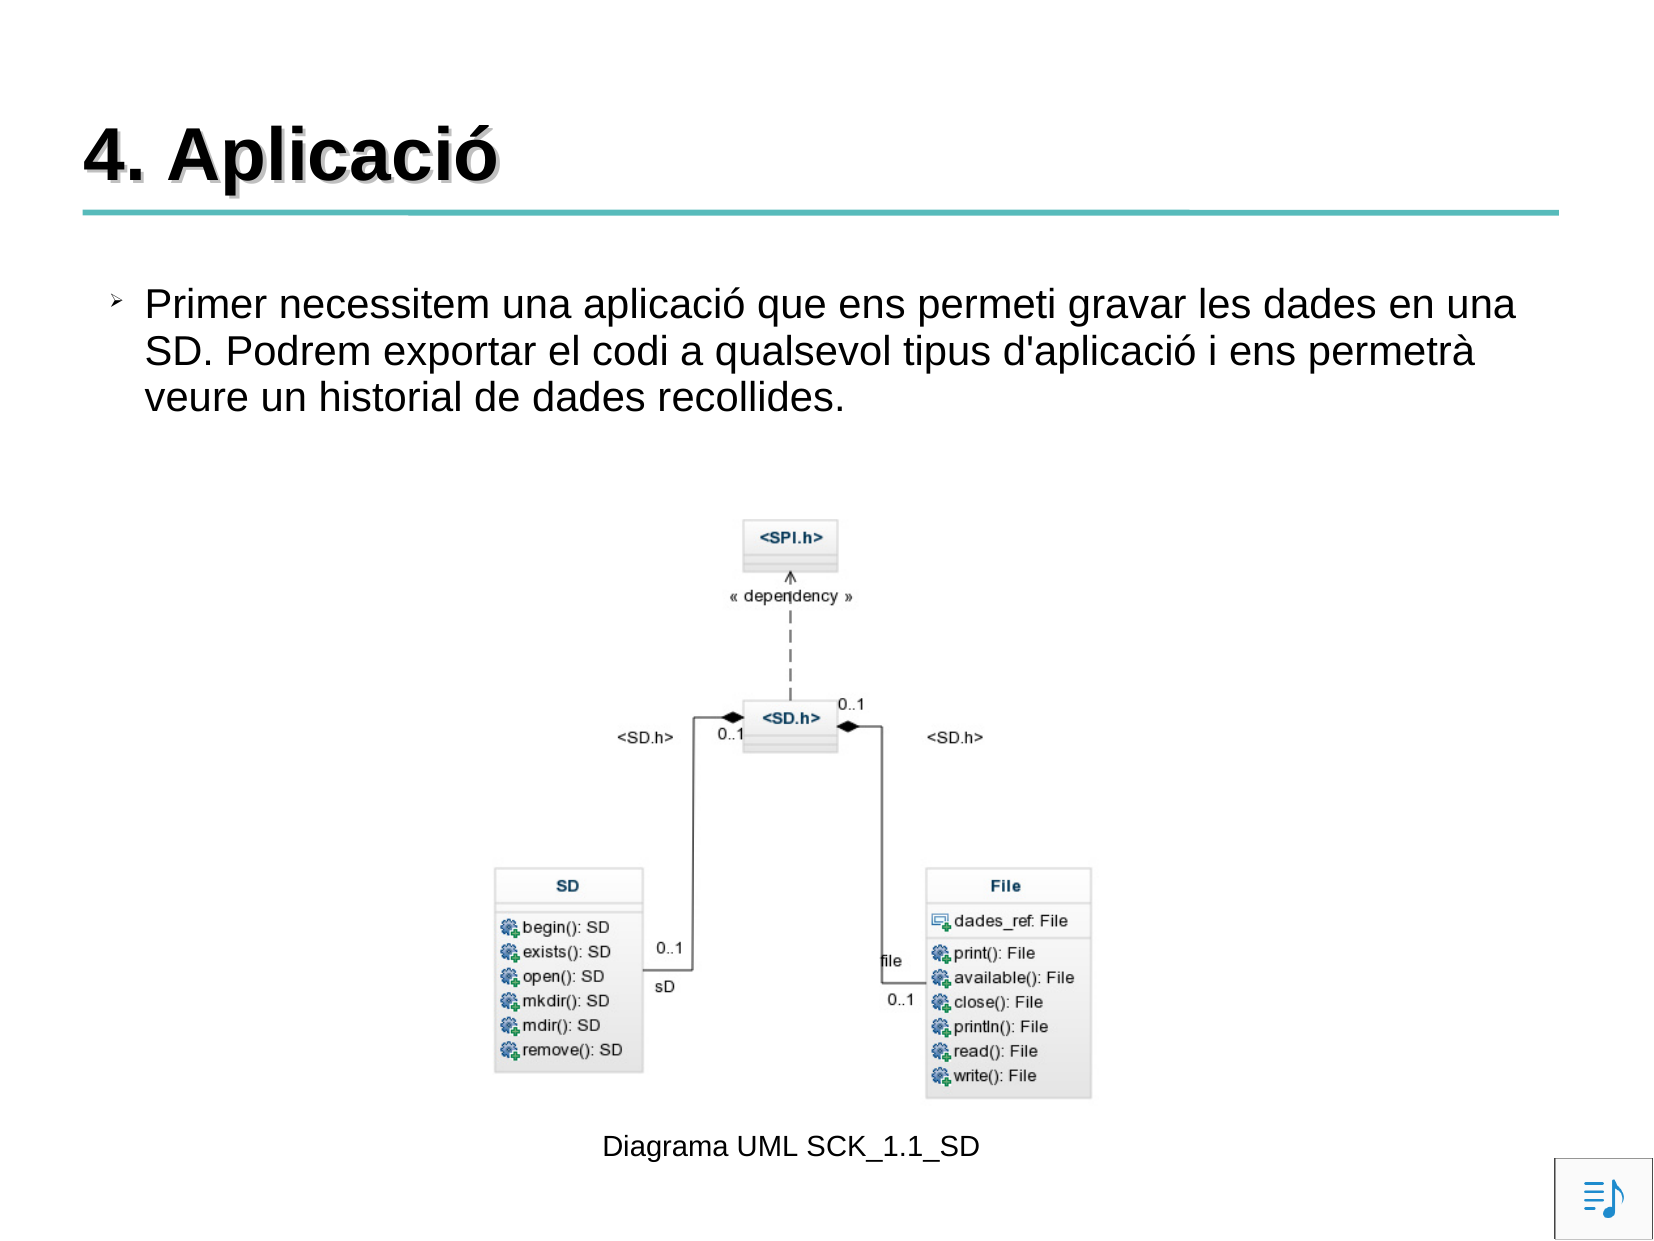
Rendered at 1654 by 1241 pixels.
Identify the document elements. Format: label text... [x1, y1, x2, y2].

title 4. Aplicació [83, 49, 1572, 257]
text_box [1553, 1156, 1654, 1241]
picture [460, 519, 1099, 1111]
text_box Diagrama UML SCK_1.1_SD [555, 1121, 1028, 1170]
text_box Primer necessitem una aplicació que ens permeti gravar les dades en una SD. Podrem exportar el codi a qualsevol tipus d'aplicació i ens permetrà veure un historial de dades recollides. [94, 271, 1560, 426]
